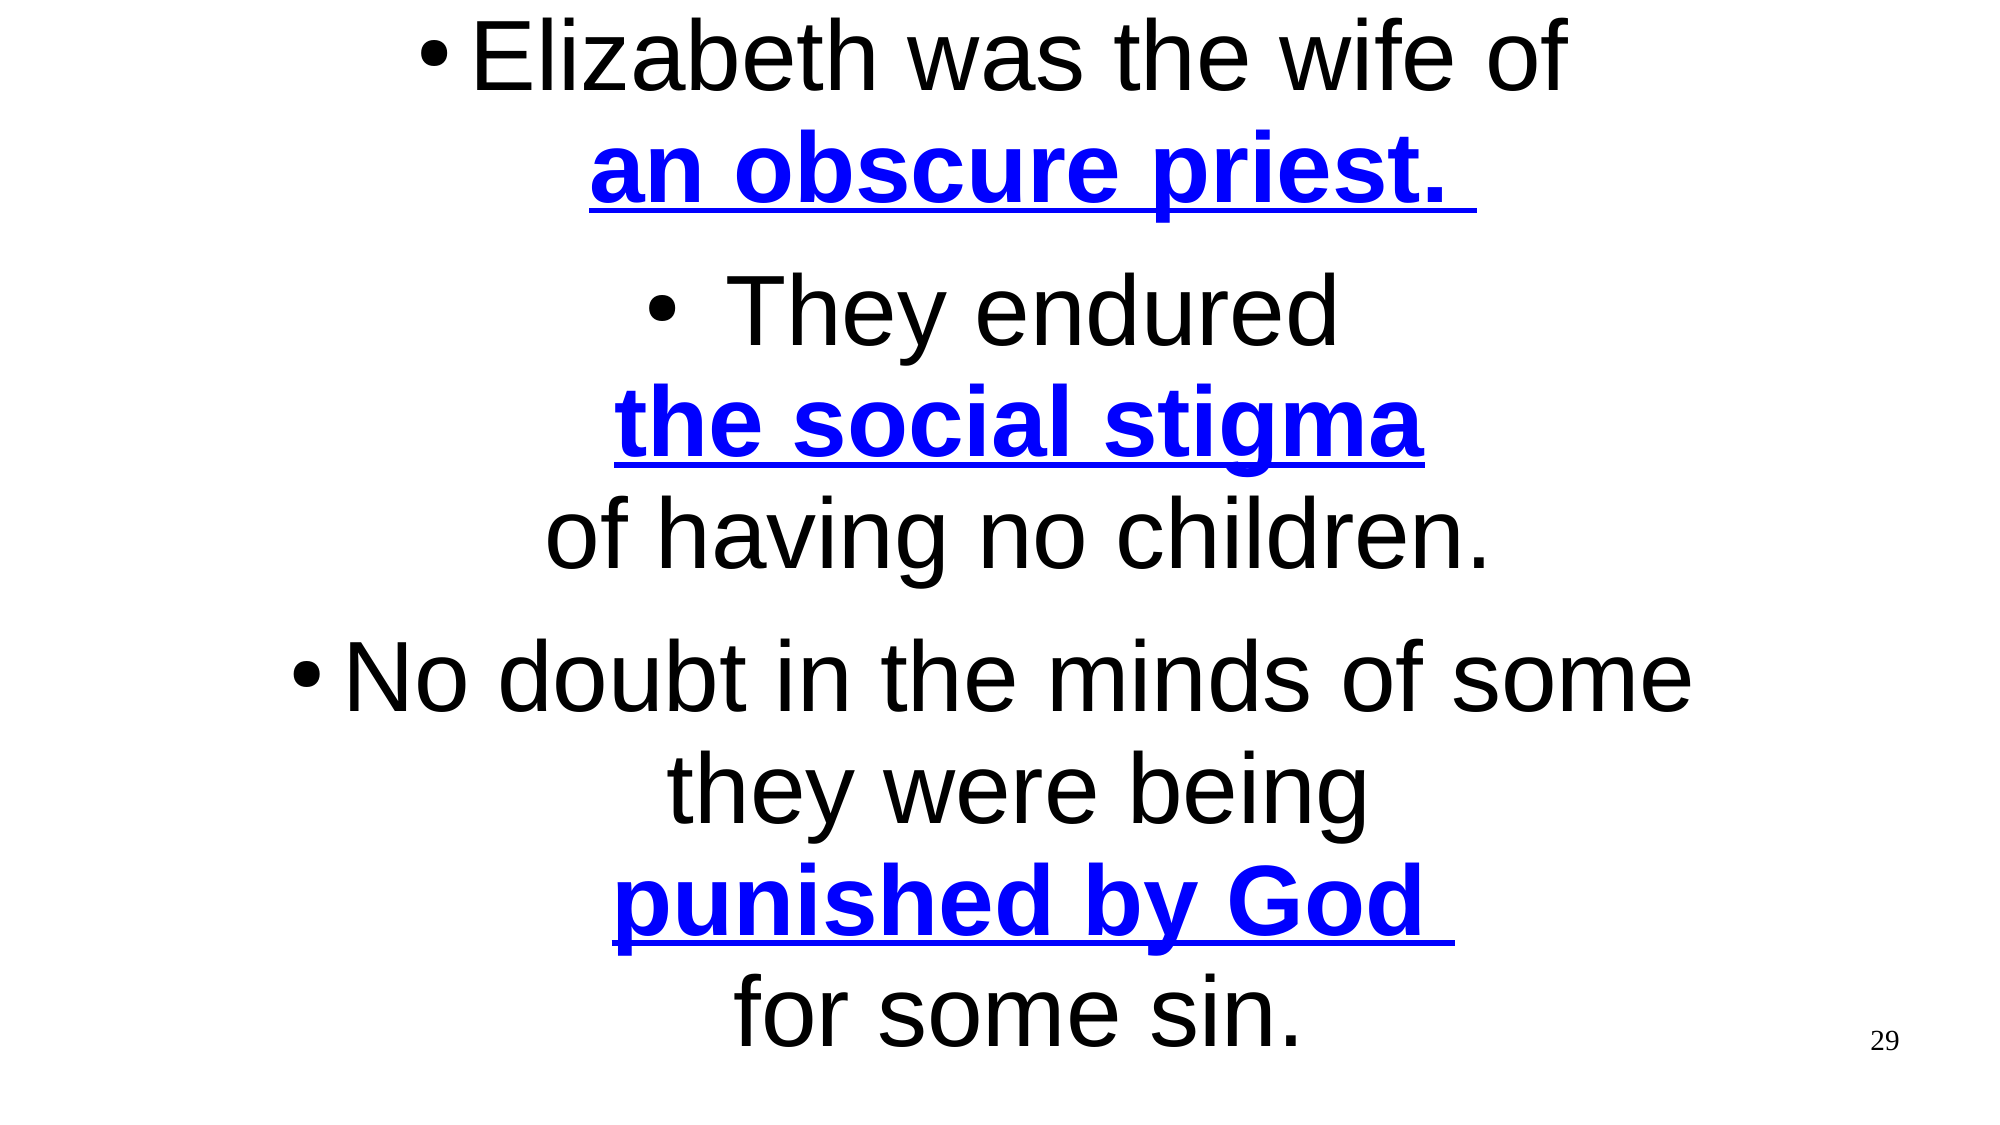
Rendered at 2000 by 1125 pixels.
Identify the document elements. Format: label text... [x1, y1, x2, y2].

list Elizabeth was the wife of an obscure priest. They endured the social stigma of having no children. No doubt in the minds of some they were being punished by God for some sin. [0, 0, 1996, 1123]
